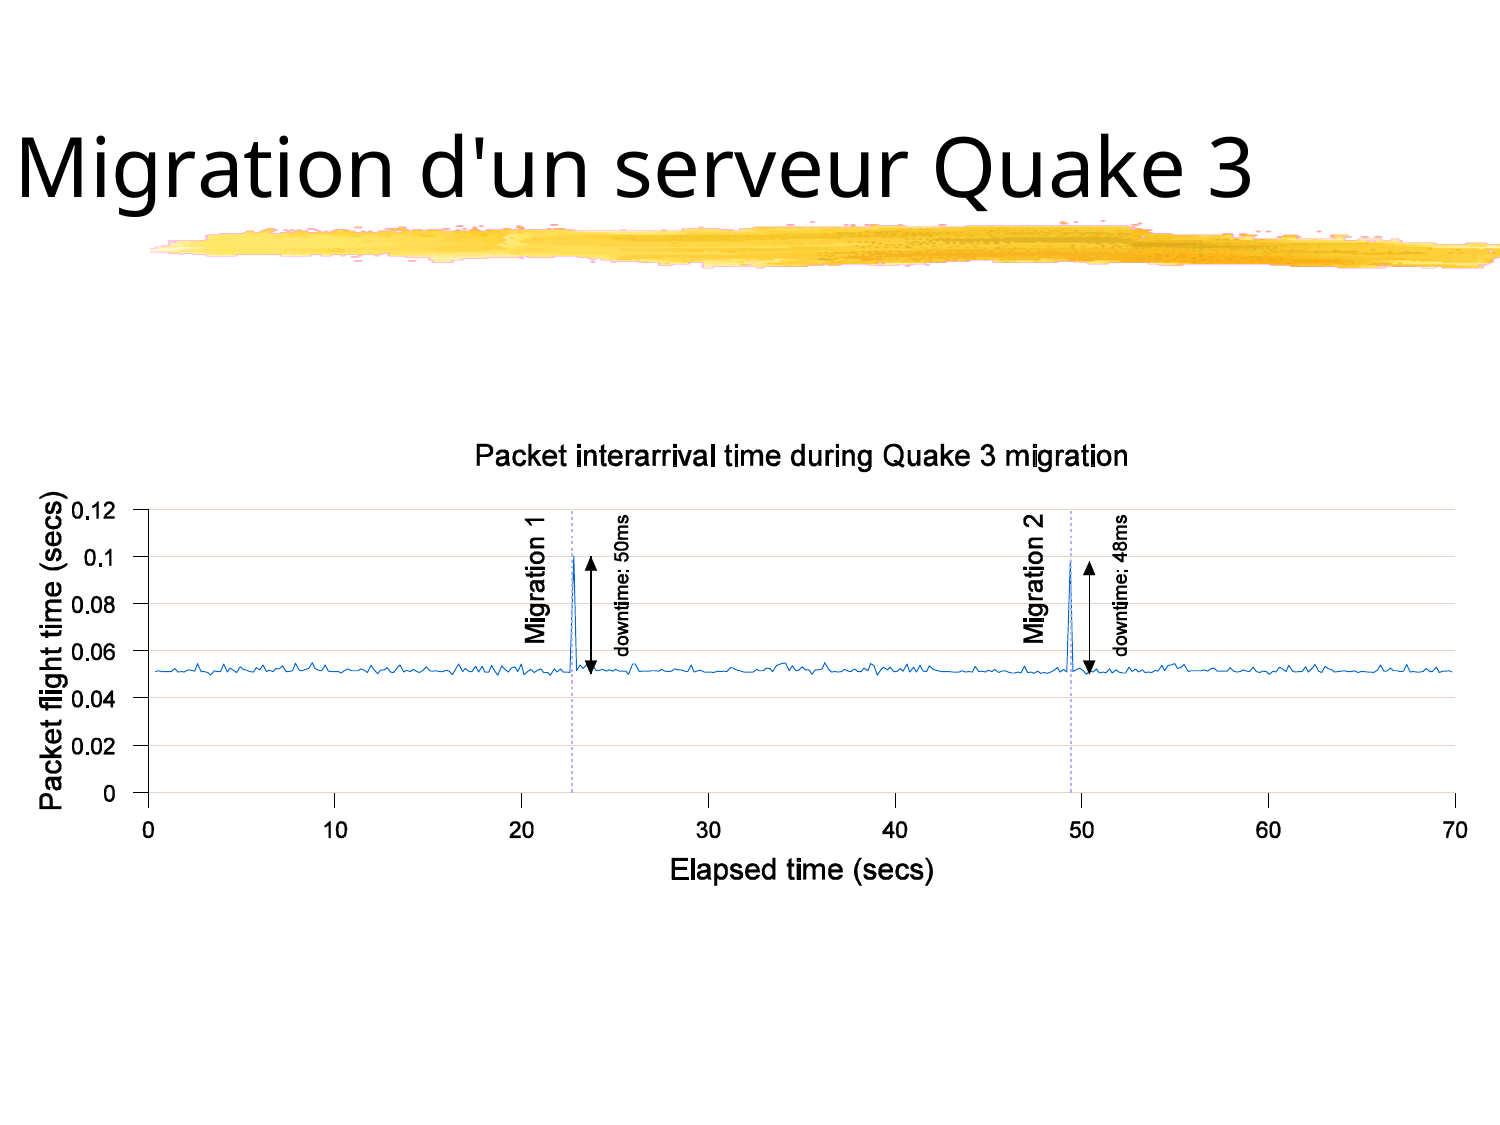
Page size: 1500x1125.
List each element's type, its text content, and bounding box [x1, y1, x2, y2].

picture [150, 215, 1500, 279]
title Migration d'un serveur Quake 3 [0, 30, 1467, 225]
picture [0, 403, 1500, 906]
